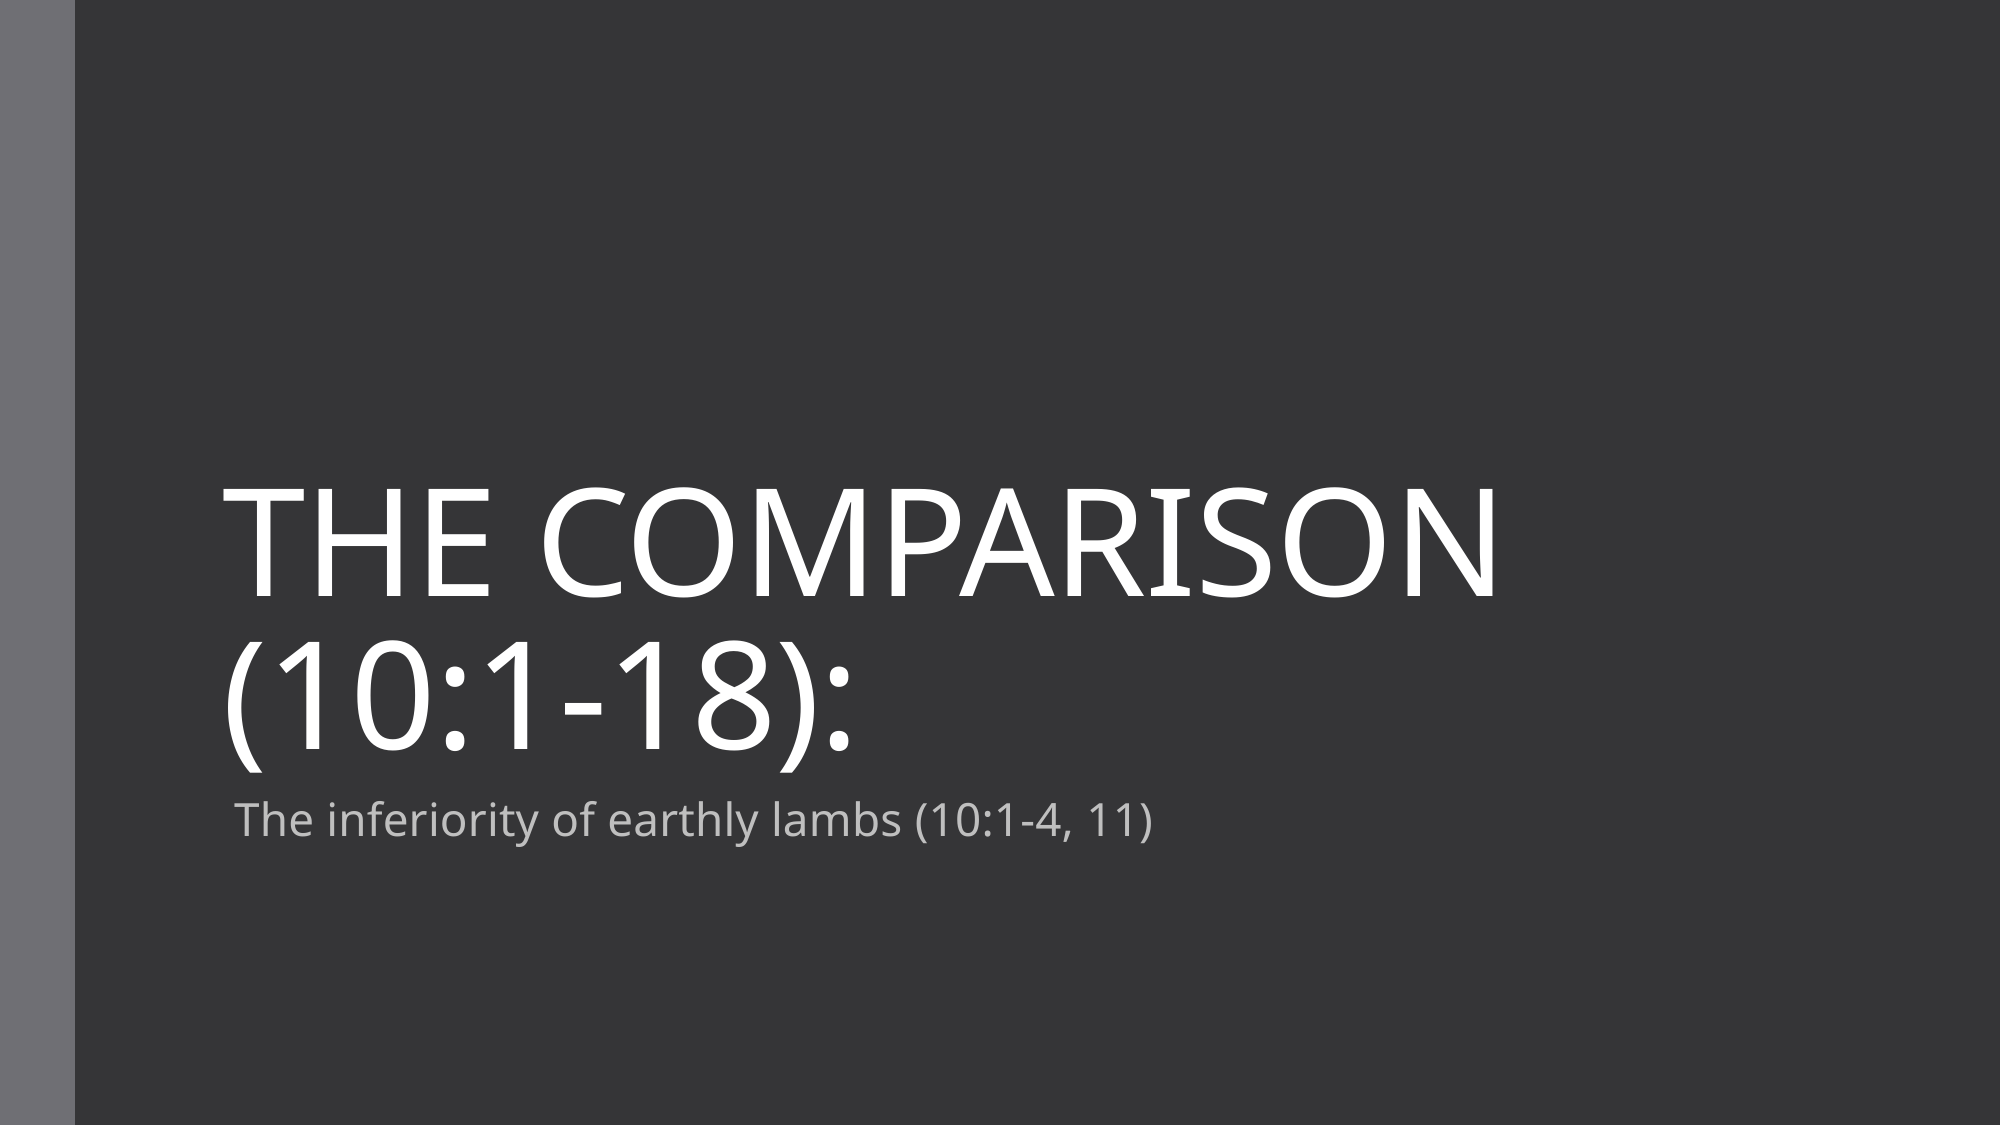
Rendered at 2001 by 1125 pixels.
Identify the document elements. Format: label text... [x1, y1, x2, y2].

subtitle The inferiority of earthly lambs (10:1-4, 11) [206, 787, 1752, 1066]
title THE COMPARISON (10:1-18): [206, 124, 1752, 787]
